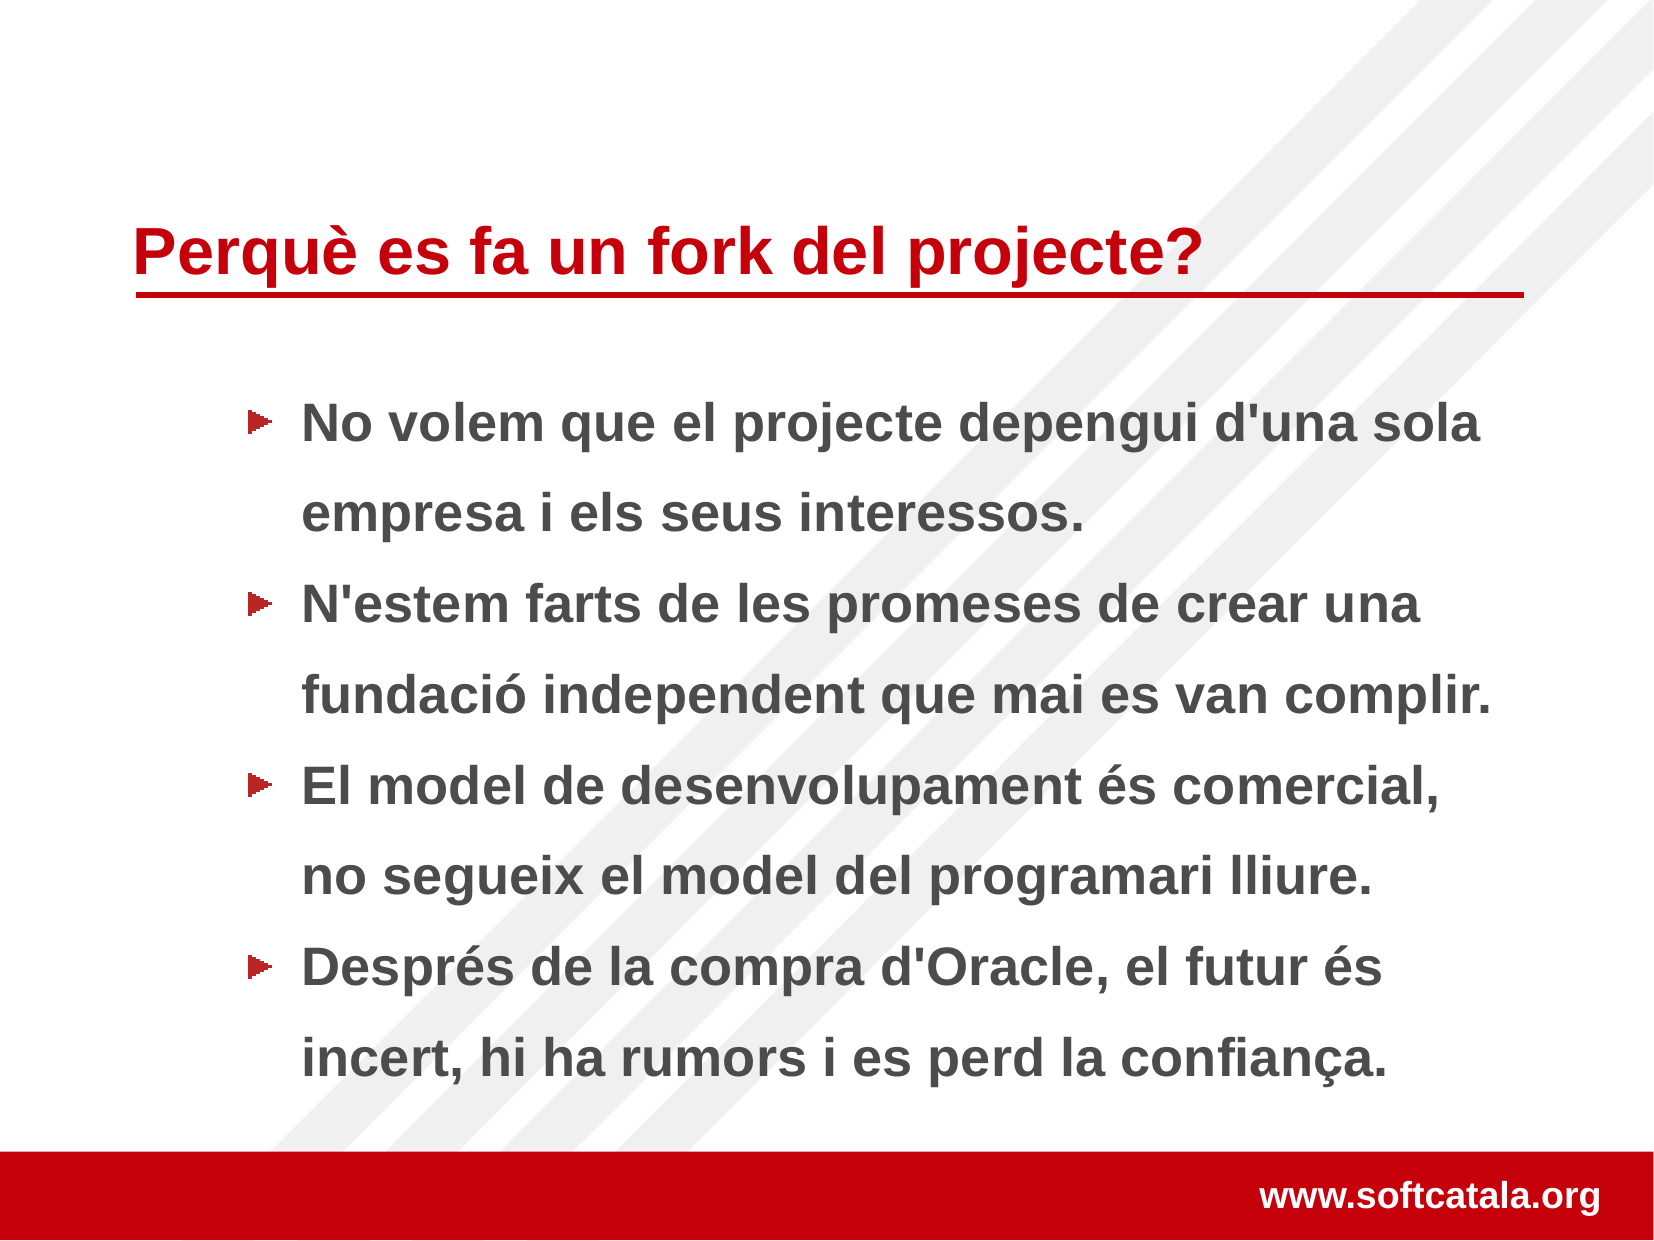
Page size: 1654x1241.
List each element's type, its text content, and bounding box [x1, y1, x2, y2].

text_box No volem que el projecte depengui d'una sola empresa i els seus interessos. N'estem farts de les promeses de crear una fundació independent que mai es van complir. El model de desenvolupament és comercial, no segueix el model del programari lliure. Després de la compra d'Oracle, el futur és incert, hi ha rumors i es perd la confiança. [118, 354, 1536, 1066]
picture [0, 0, 1654, 1151]
text_box Perquè es fa un fork del projecte? [118, 206, 1501, 297]
text_box www.softcatala.org [0, 1151, 1654, 1241]
